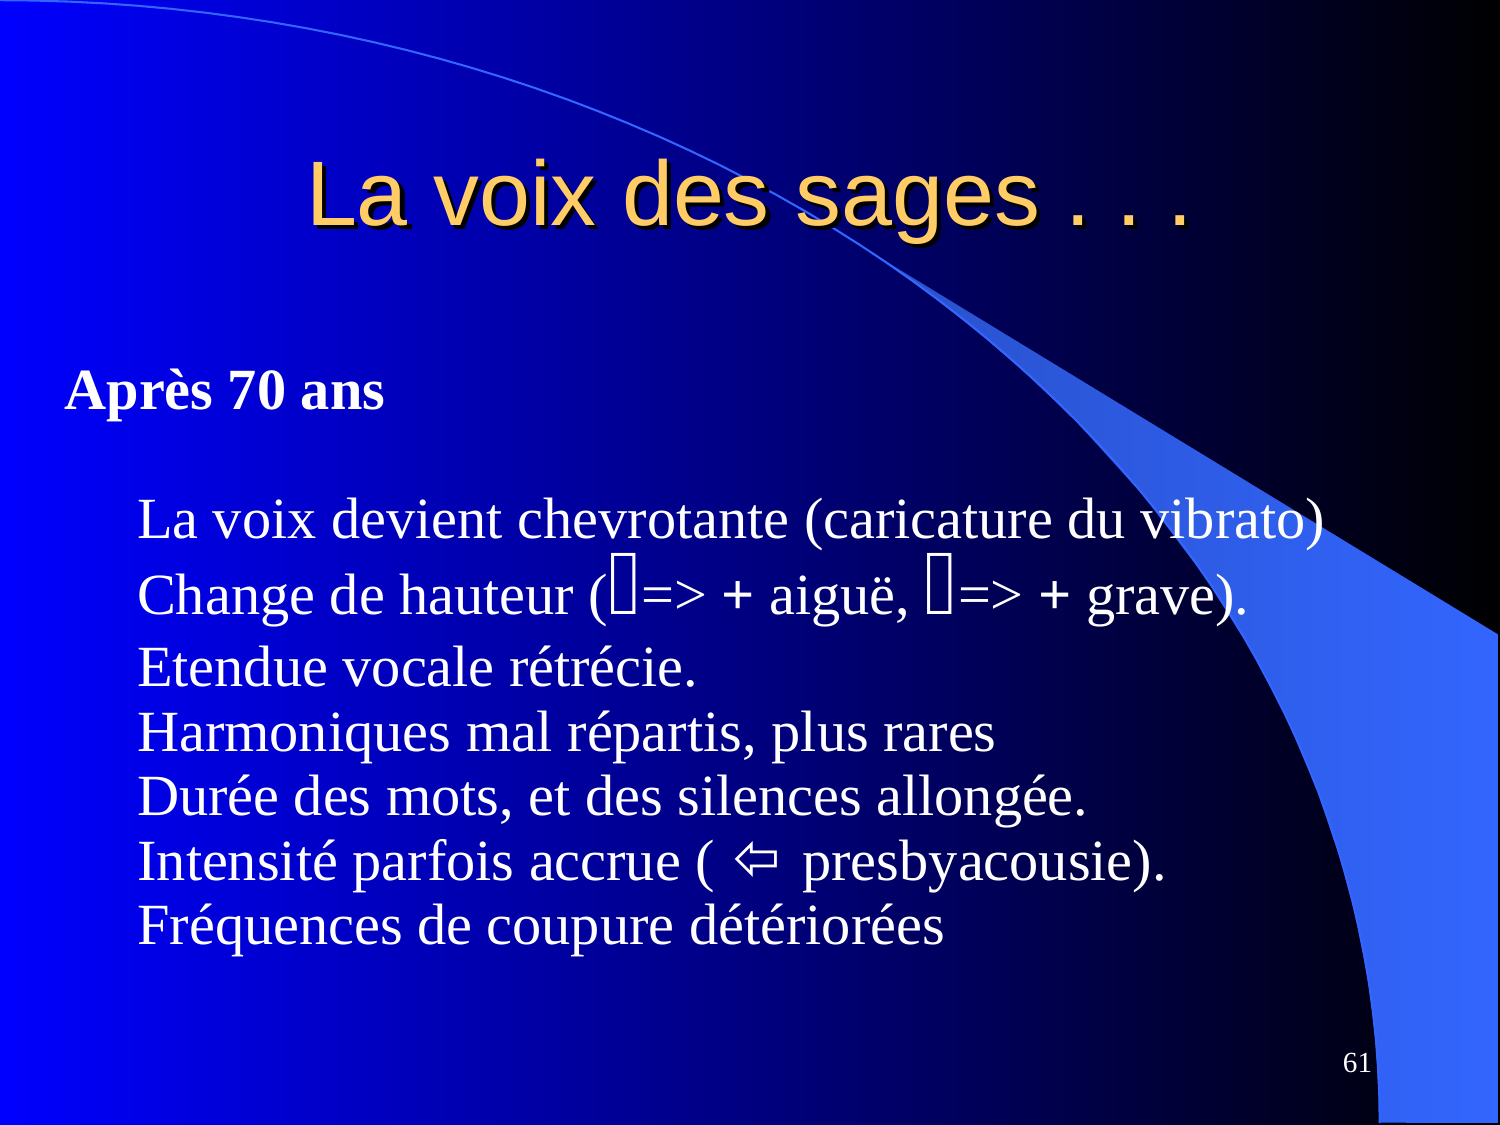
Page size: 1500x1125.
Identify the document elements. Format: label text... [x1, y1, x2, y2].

title La voix des sages . . . [112, 99, 1388, 288]
text_box Après 70 ans La voix devient chevrotante (caricature du vibrato) Change de hauteur (=> + aiguë, => + grave). Etendue vocale rétrécie. Harmoniques mal répartis, plus rares Durée des mots, et des silences allongée. Intensité parfois accrue (  presbyacousie). Fréquences de coupure détériorées [49, 349, 1438, 966]
